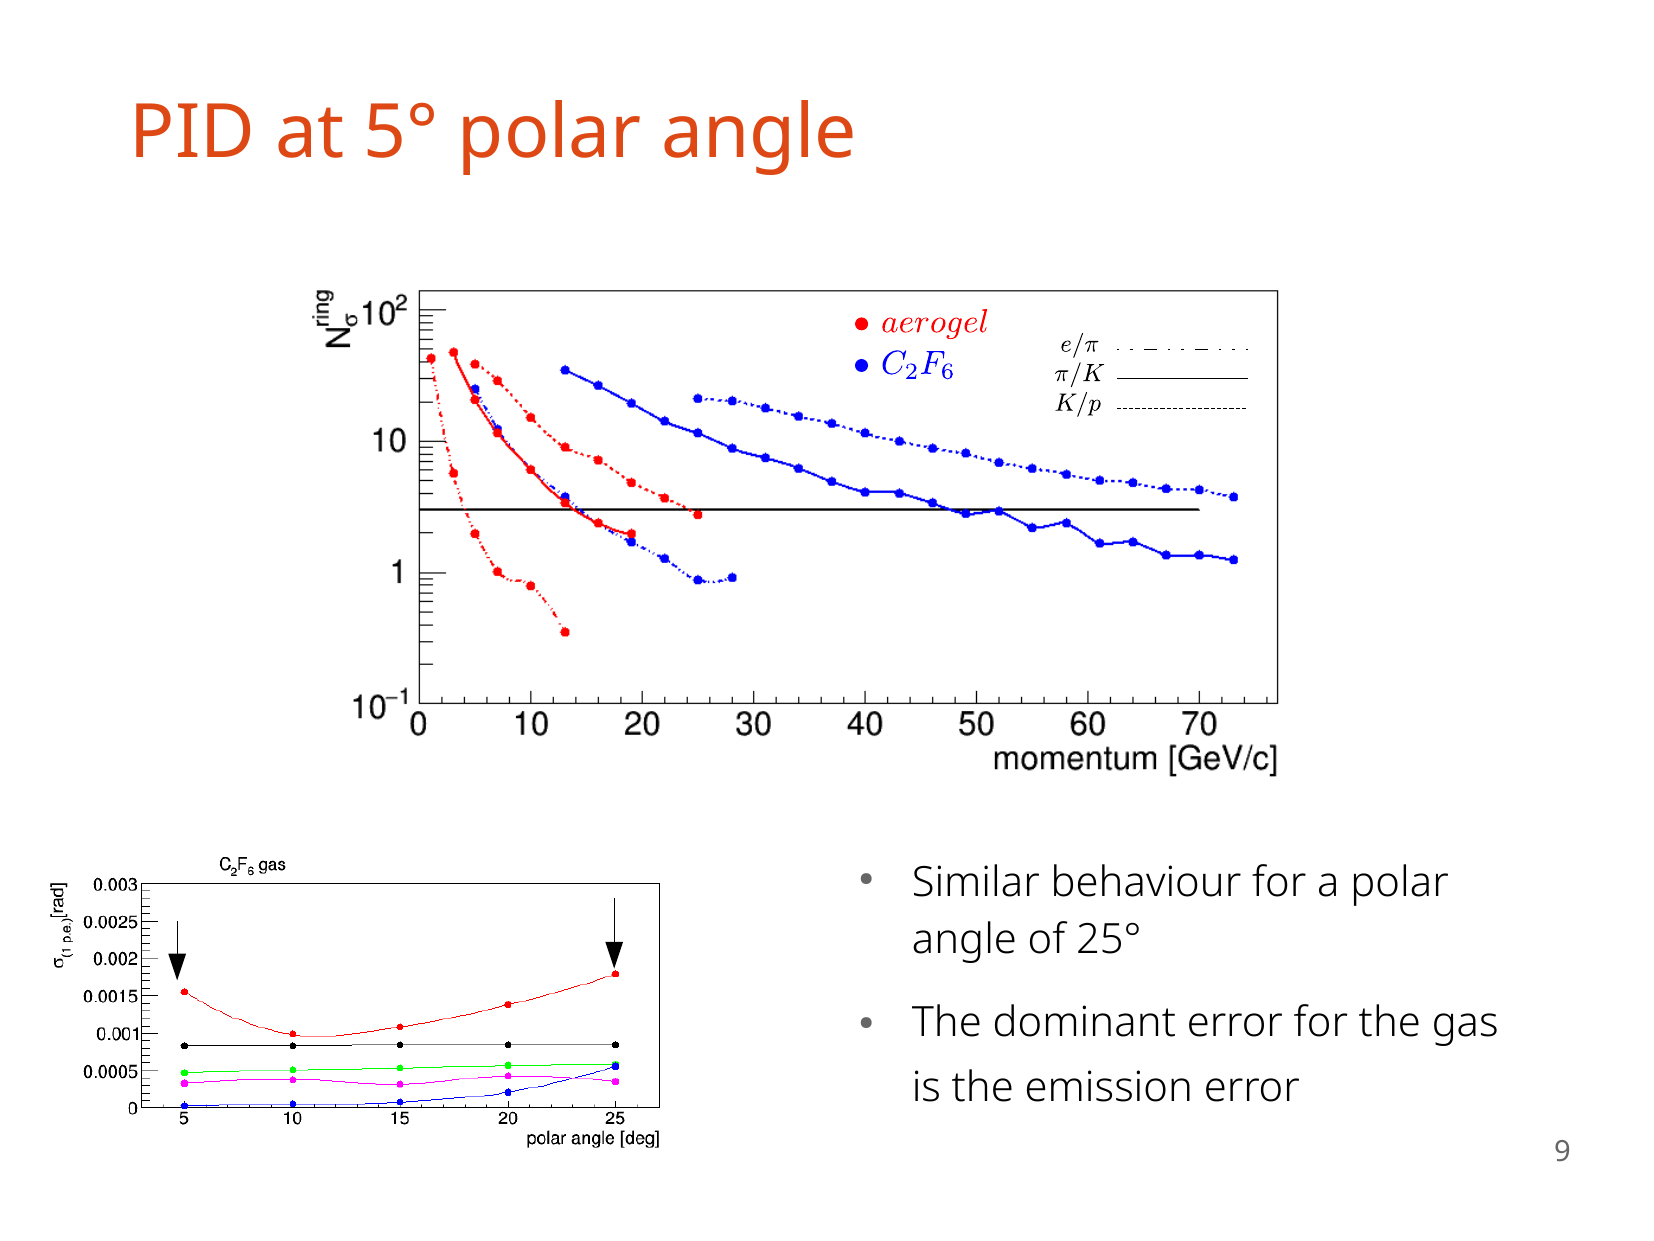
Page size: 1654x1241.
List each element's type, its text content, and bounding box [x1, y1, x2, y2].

picture [37, 839, 747, 1156]
title PID at 5° polar angle [129, 65, 1518, 192]
text_box [853, 350, 955, 380]
text_box [1054, 391, 1102, 417]
list Similar behaviour for a polar angle of 25° The dominant error for the gas is the emission error [841, 851, 1519, 1152]
text_box [853, 309, 990, 340]
text_box [1060, 332, 1100, 358]
text_box [1054, 362, 1105, 388]
picture [247, 231, 1430, 793]
